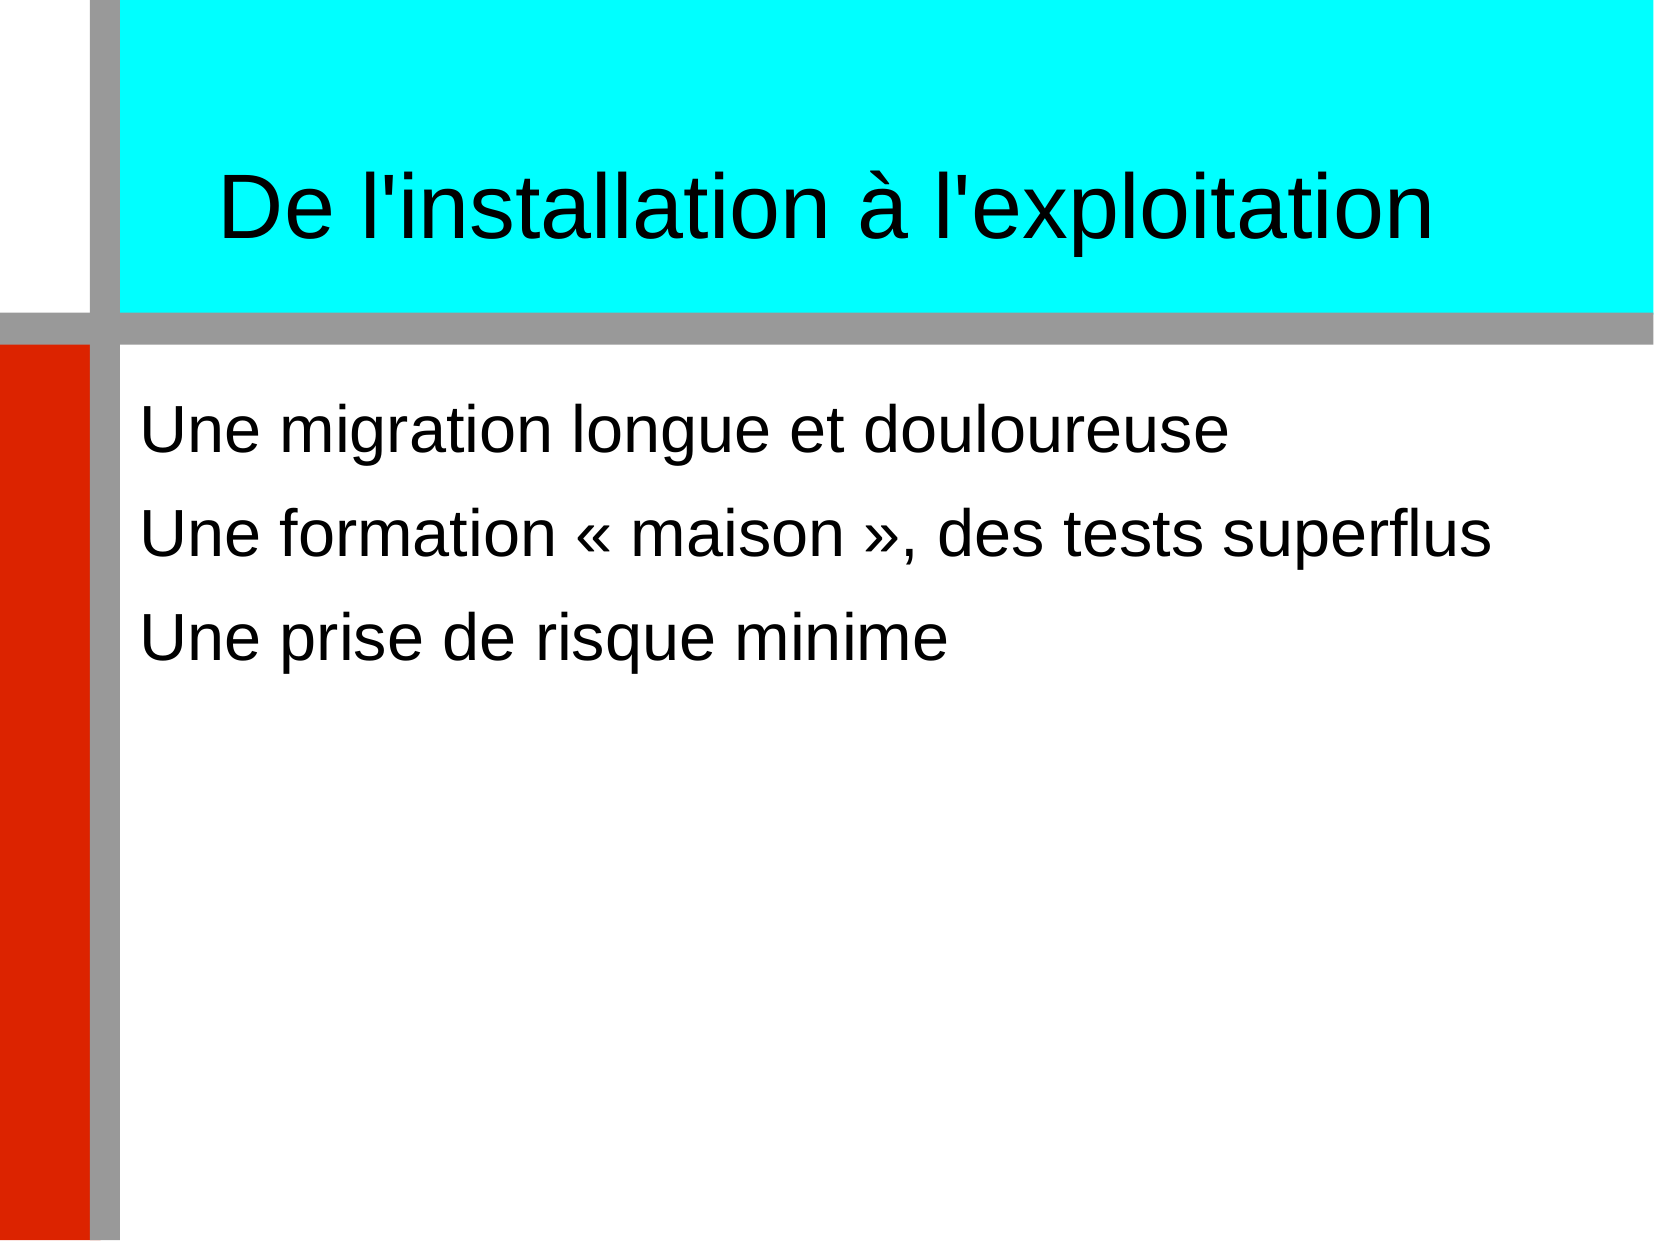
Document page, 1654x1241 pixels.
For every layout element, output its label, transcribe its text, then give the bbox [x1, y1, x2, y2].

title De l'installation à l'exploitation [121, 102, 1534, 311]
list Une migration longue et douloureuse Une formation « maison », des tests superflus Une prise de risque minime [121, 391, 1534, 1127]
